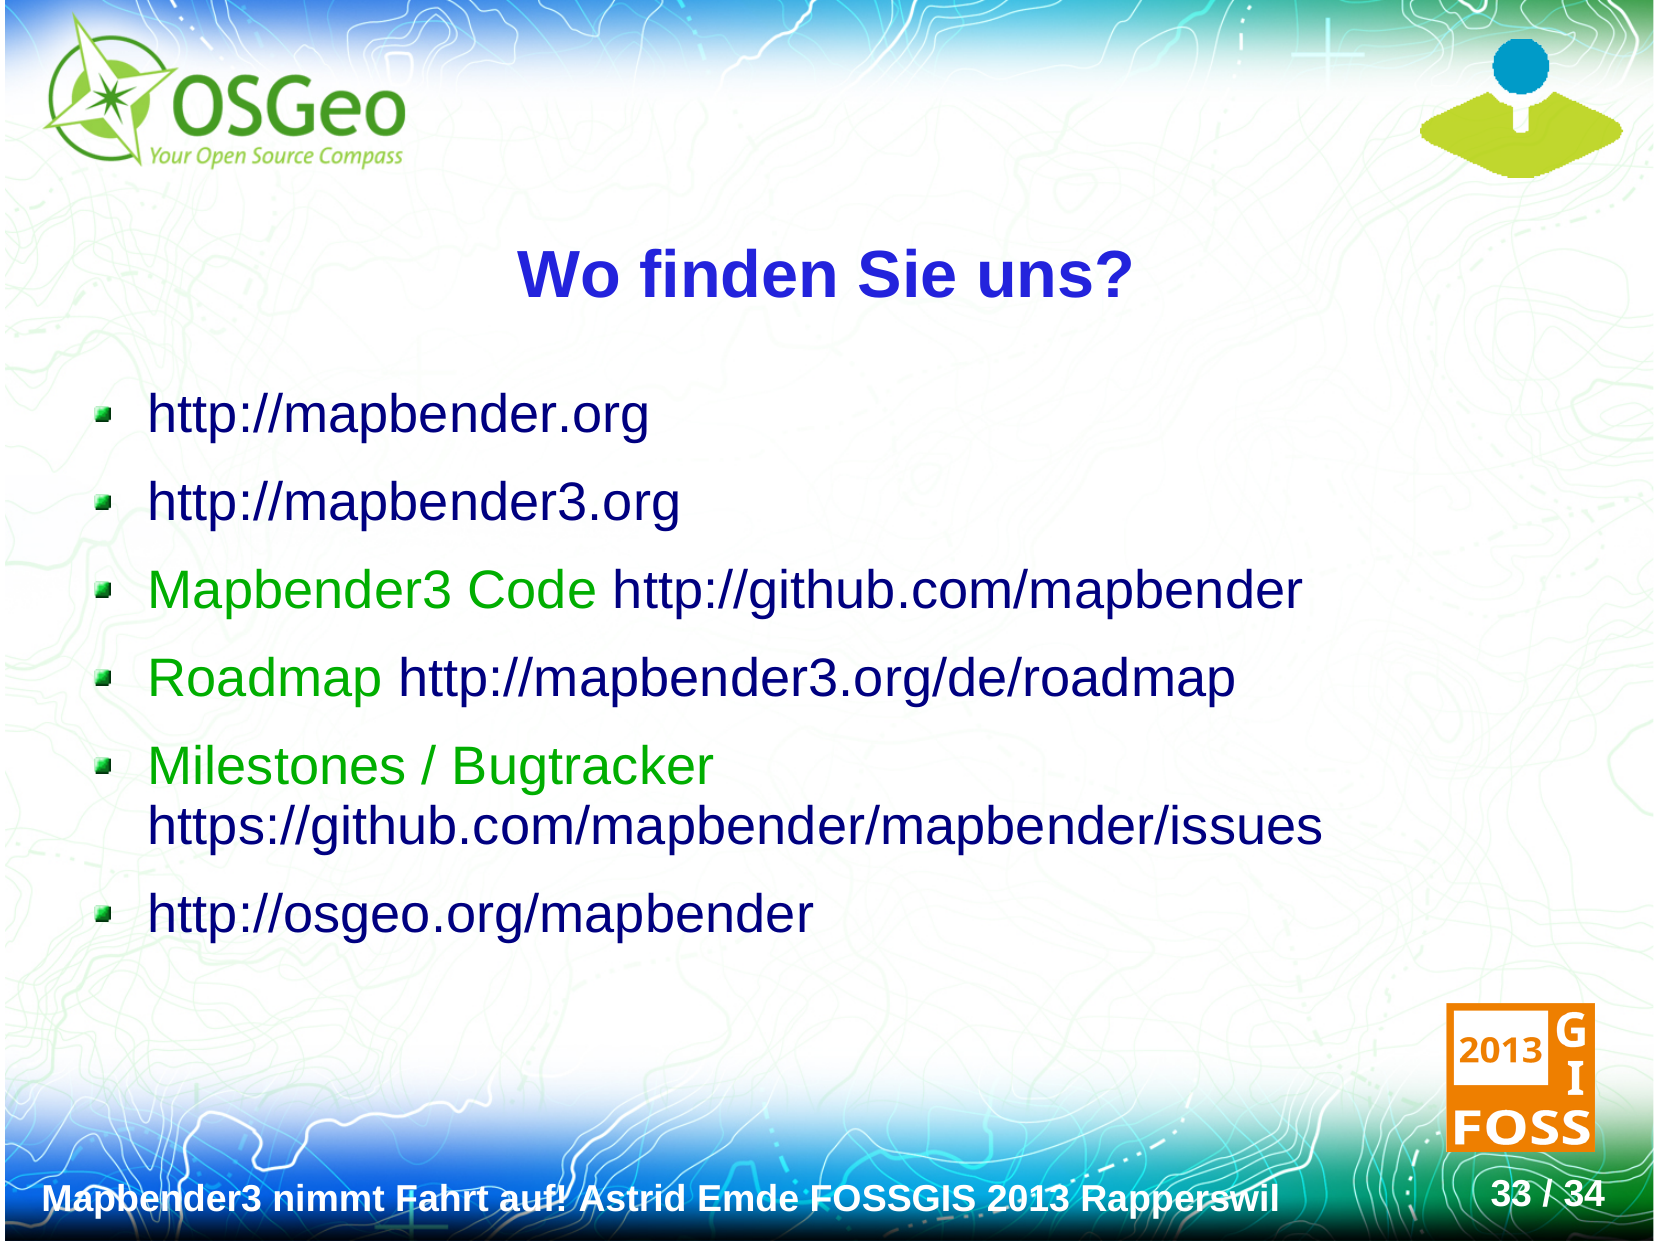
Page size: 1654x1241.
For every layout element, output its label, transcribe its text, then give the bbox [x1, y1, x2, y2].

list http://mapbender.org http://mapbender3.org Mapbender3 Code http://github.com/mapbender Roadmap http://mapbender3.org/de/roadmap Milestones / Bugtracker https://github.com/mapbender/mapbender/issues http://osgeo.org/mapbender [76, 383, 1565, 1203]
picture [5, 0, 1654, 1241]
title Wo finden Sie uns? [82, 200, 1571, 349]
